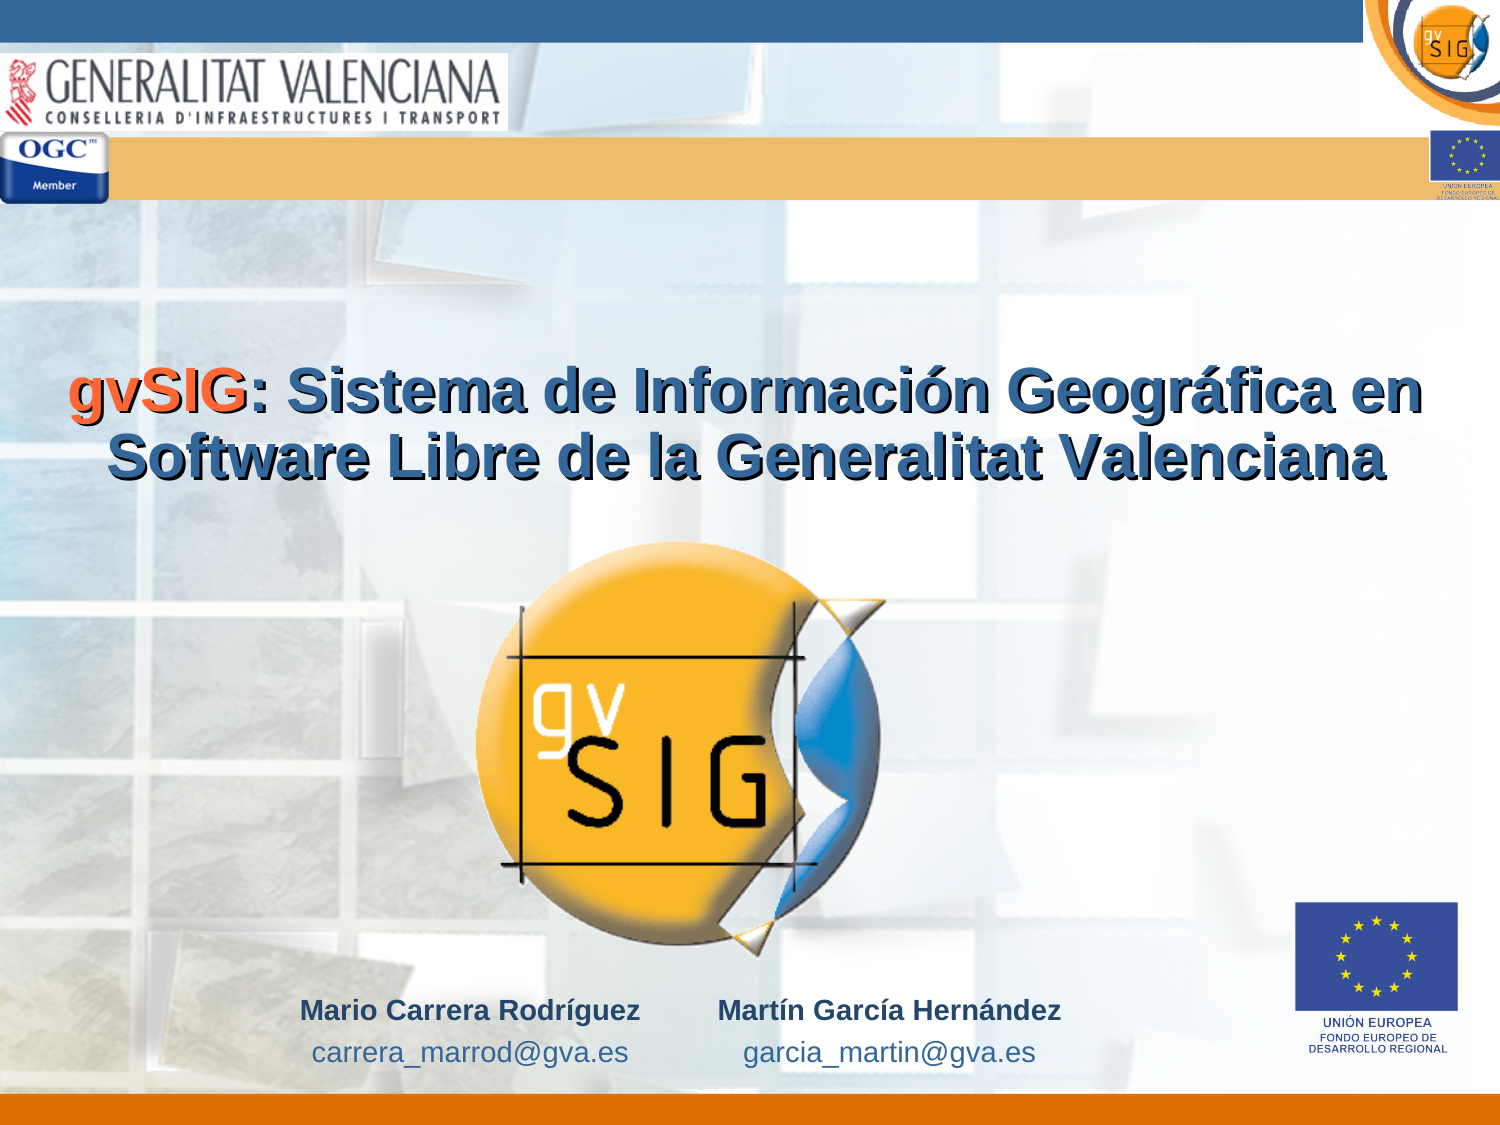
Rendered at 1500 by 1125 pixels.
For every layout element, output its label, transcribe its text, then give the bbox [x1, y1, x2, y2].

picture [468, 537, 891, 963]
text_box gvSIG: Sistema de Información Geográfica en Software Libre de la Generalitat Valenciana [52, 349, 1441, 527]
text_box Mario Carrera Rodríguez carrera_marrod@gva.es [280, 988, 661, 1077]
text_box Martín García Hernández garcia_martin@gva.es [699, 988, 1081, 1077]
picture [0, 132, 109, 204]
picture [1363, 0, 1500, 127]
picture [1292, 899, 1461, 1053]
picture [0, 53, 508, 131]
picture [1429, 129, 1500, 200]
